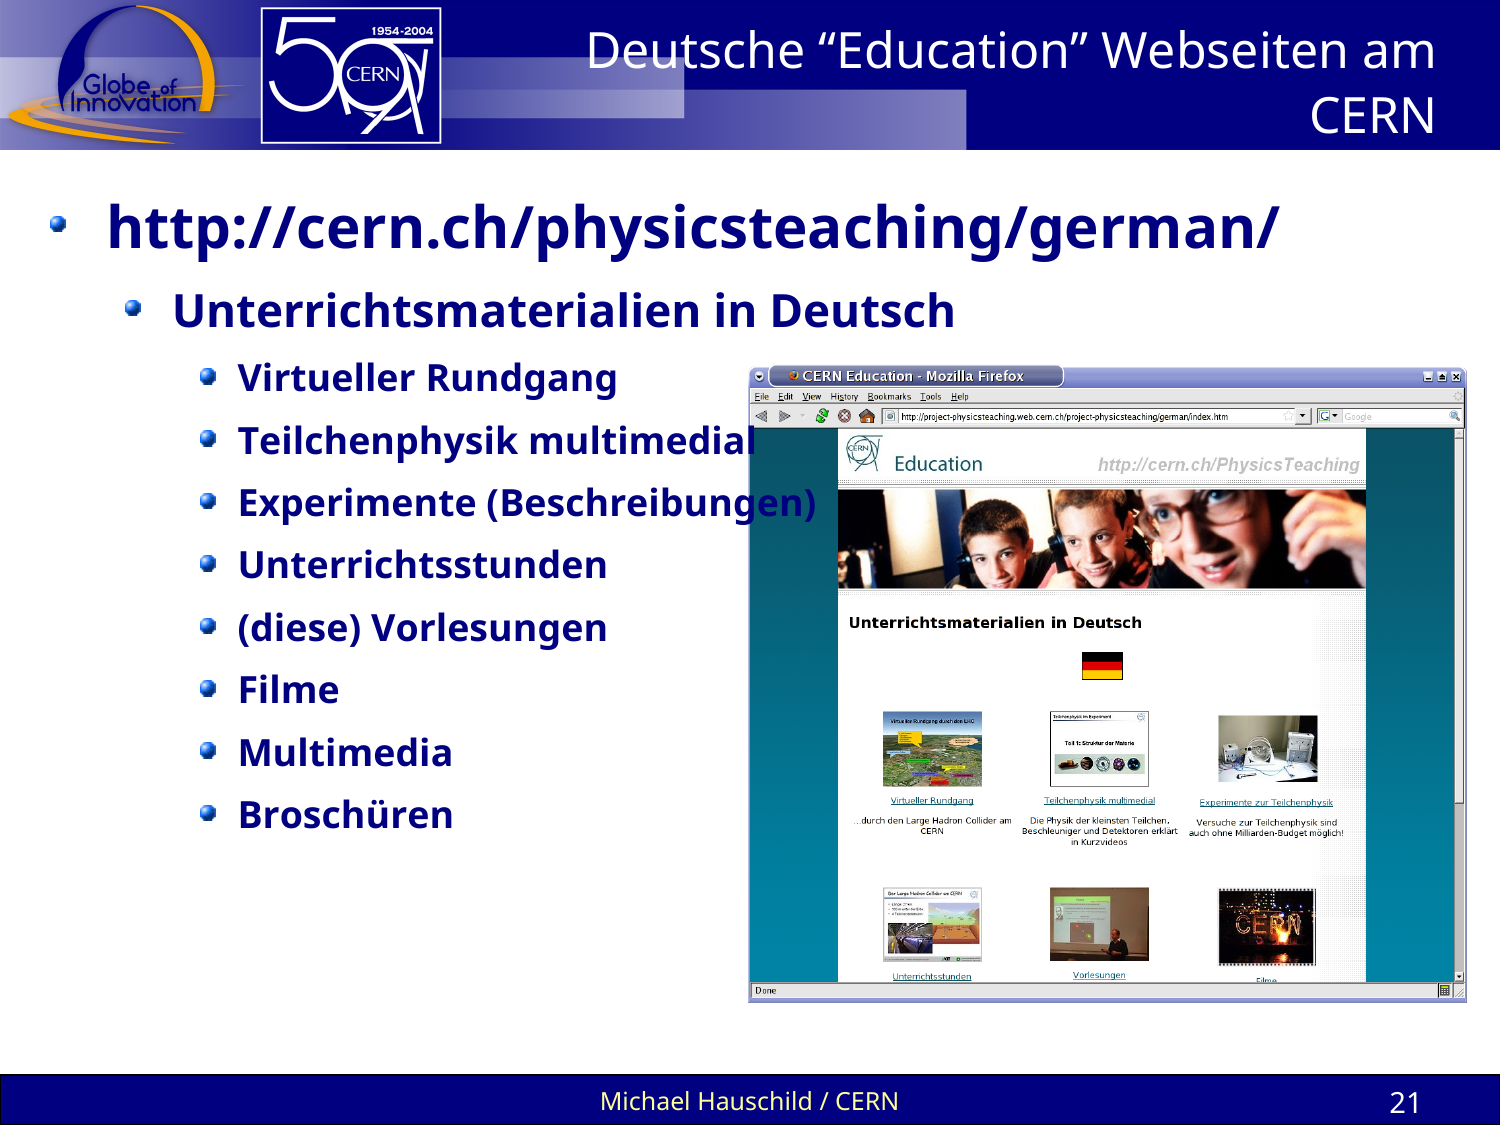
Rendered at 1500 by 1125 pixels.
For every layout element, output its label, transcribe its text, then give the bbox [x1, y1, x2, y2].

list http://cern.ch/physicsteaching/german/ Unterrichtsmaterialien in Deutsch Virtueller Rundgang Teilchenphysik multimedial Experimente (Beschreibungen) Unterrichtsstunden (diese) Vorlesungen Filme Multimedia Broschüren [50, 187, 1438, 1038]
picture [0, 0, 1500, 150]
picture [1438, 364, 1467, 1003]
title Deutsche “Education” Webseiten am CERN [450, 37, 1438, 126]
